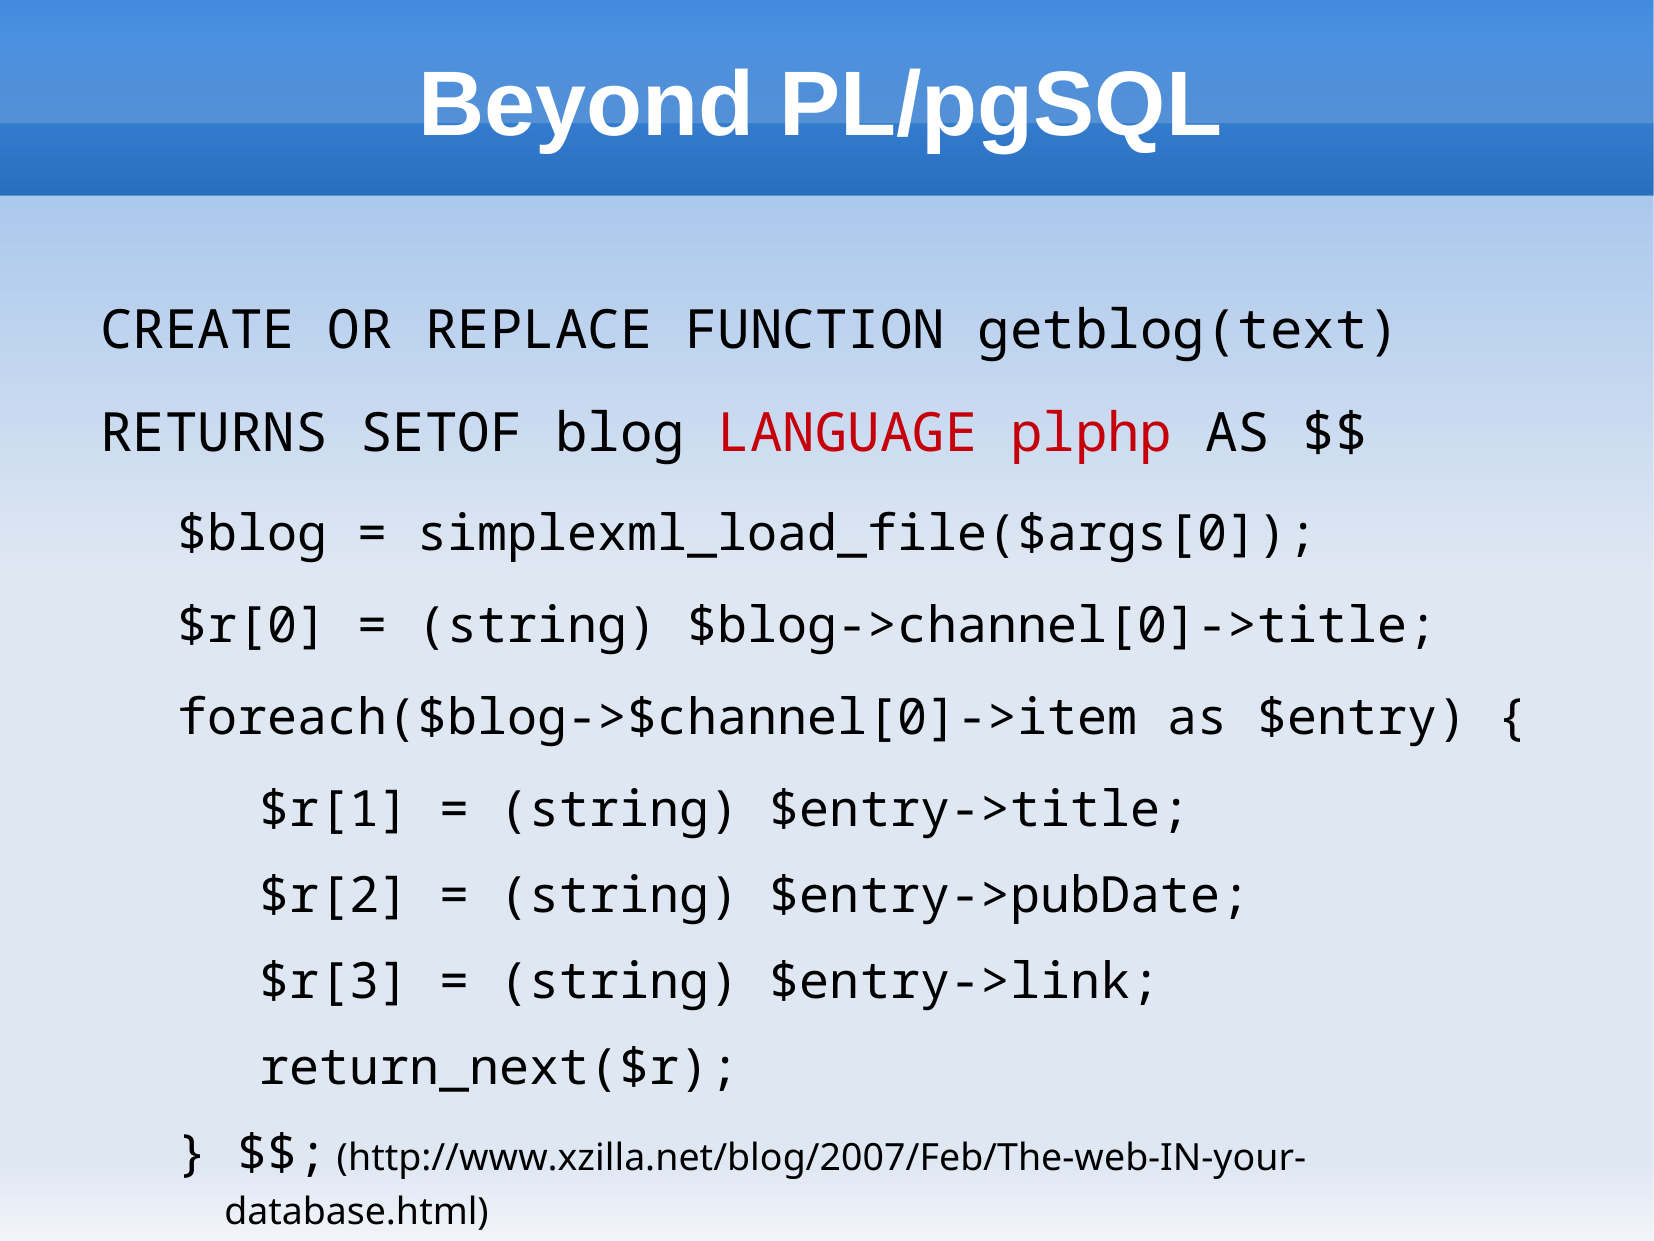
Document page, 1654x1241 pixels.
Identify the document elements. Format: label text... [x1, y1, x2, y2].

title Beyond PL/pgSQL [76, 7, 1565, 200]
list CREATE OR REPLACE FUNCTION getblog(text) RETURNS SETOF blog LANGUAGE plphp AS $$ $blog = simplexml_load_file($args[0]); $r[0] = (string) $blog->channel[0]->title; foreach($blog->$channel[0]->item as $entry) { $r[1] = (string) $entry->title; $r[2] = (string) $entry->pubDate; $r[3] = (string) $entry->link; return_next($r); } $$; (http://www.xzilla.net/blog/2007/Feb/The-web-IN-your-database.html) [82, 290, 1571, 1094]
picture [0, 0, 1654, 1241]
